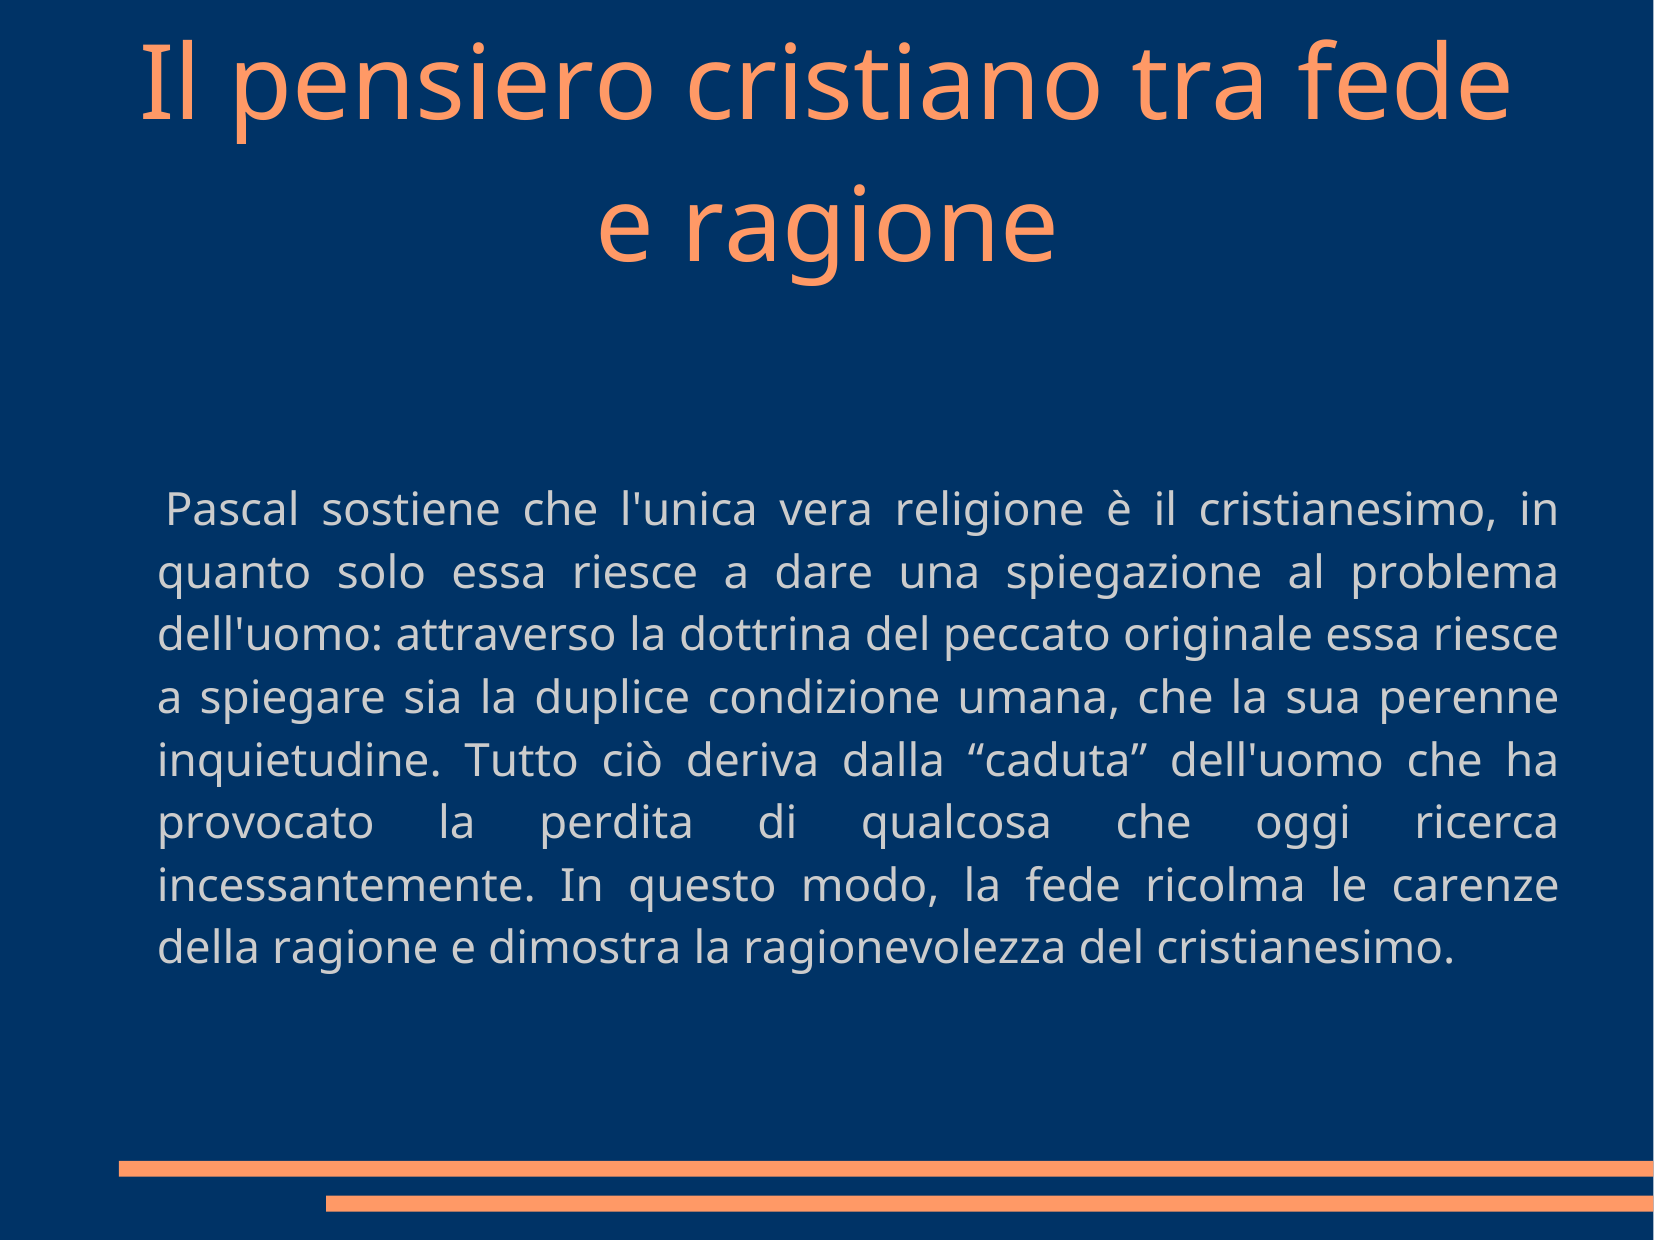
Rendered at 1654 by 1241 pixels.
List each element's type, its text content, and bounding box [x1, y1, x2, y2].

subtitle Pascal sostiene che l'unica vera religione è il cristianesimo, in quanto solo essa riesce a dare una spiegazione al problema dell'uomo: attraverso la dottrina del peccato originale essa riesce a spiegare sia la duplice condizione umana, che la sua perenne inquietudine. Tutto ciò deriva dalla “caduta” dell'uomo che ha provocato la perdita di qualcosa che oggi ricerca incessantemente. In questo modo, la fede ricolma le carenze della ragione e dimostra la ragionevolezza del cristianesimo. [121, 329, 1561, 1125]
title Il pensiero cristiano tra fede e ragione [121, 0, 1534, 315]
